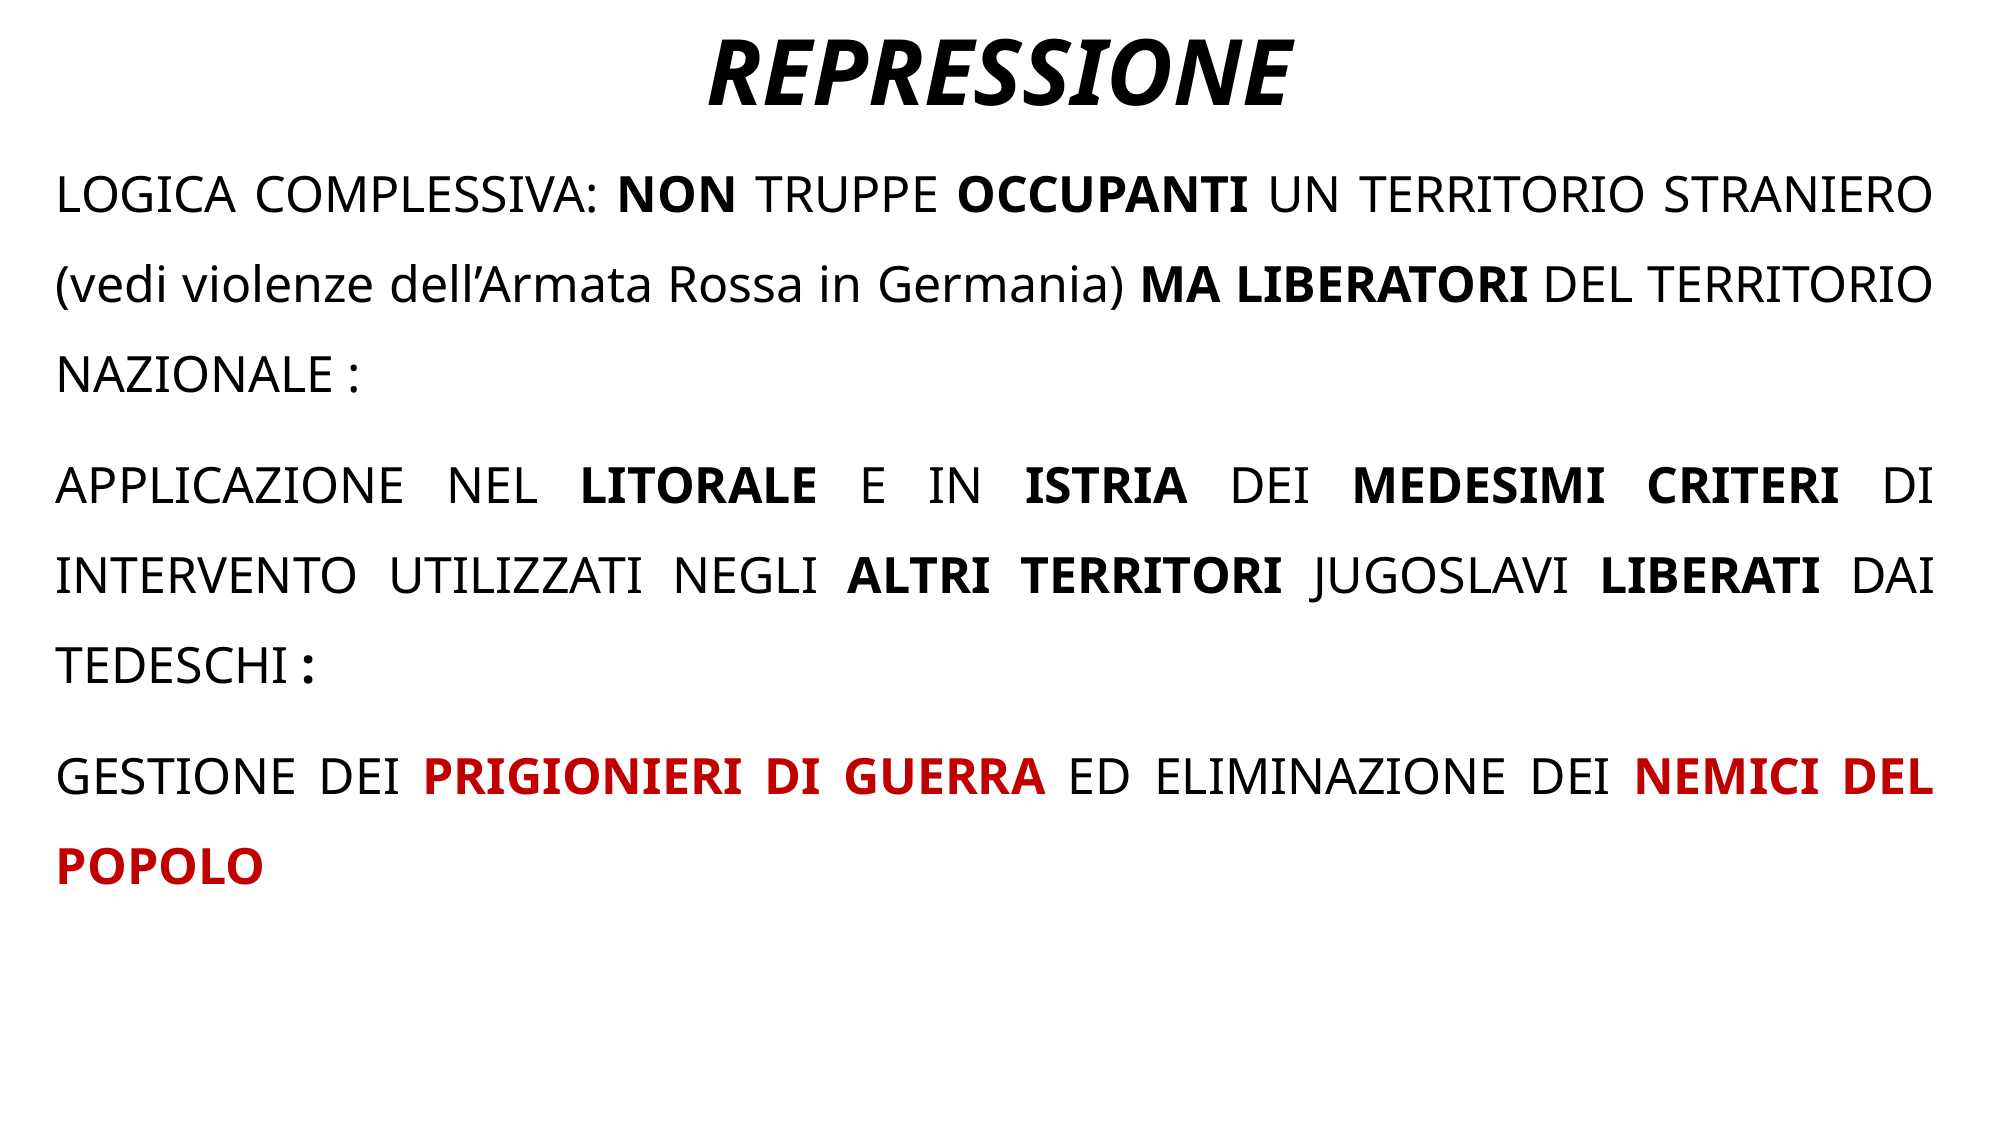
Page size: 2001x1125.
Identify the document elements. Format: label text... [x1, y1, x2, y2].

title REPRESSIONE [137, 18, 1863, 125]
list LOGICA COMPLESSIVA: NON TRUPPE OCCUPANTI UN TERRITORIO STRANIERO (vedi violenze dell’Armata Rossa in Germania) MA LIBERATORI DEL TERRITORIO NAZIONALE : APPLICAZIONE NEL LITORALE E IN ISTRIA DEI MEDESIMI CRITERI DI INTERVENTO UTILIZZATI NEGLI ALTRI TERRITORI JUGOSLAVI LIBERATI DAI TEDESCHI : GESTIONE DEI PRIGIONIERI DI GUERRA ED ELIMINAZIONE DEI NEMICI DEL POPOLO [40, 125, 1951, 1107]
